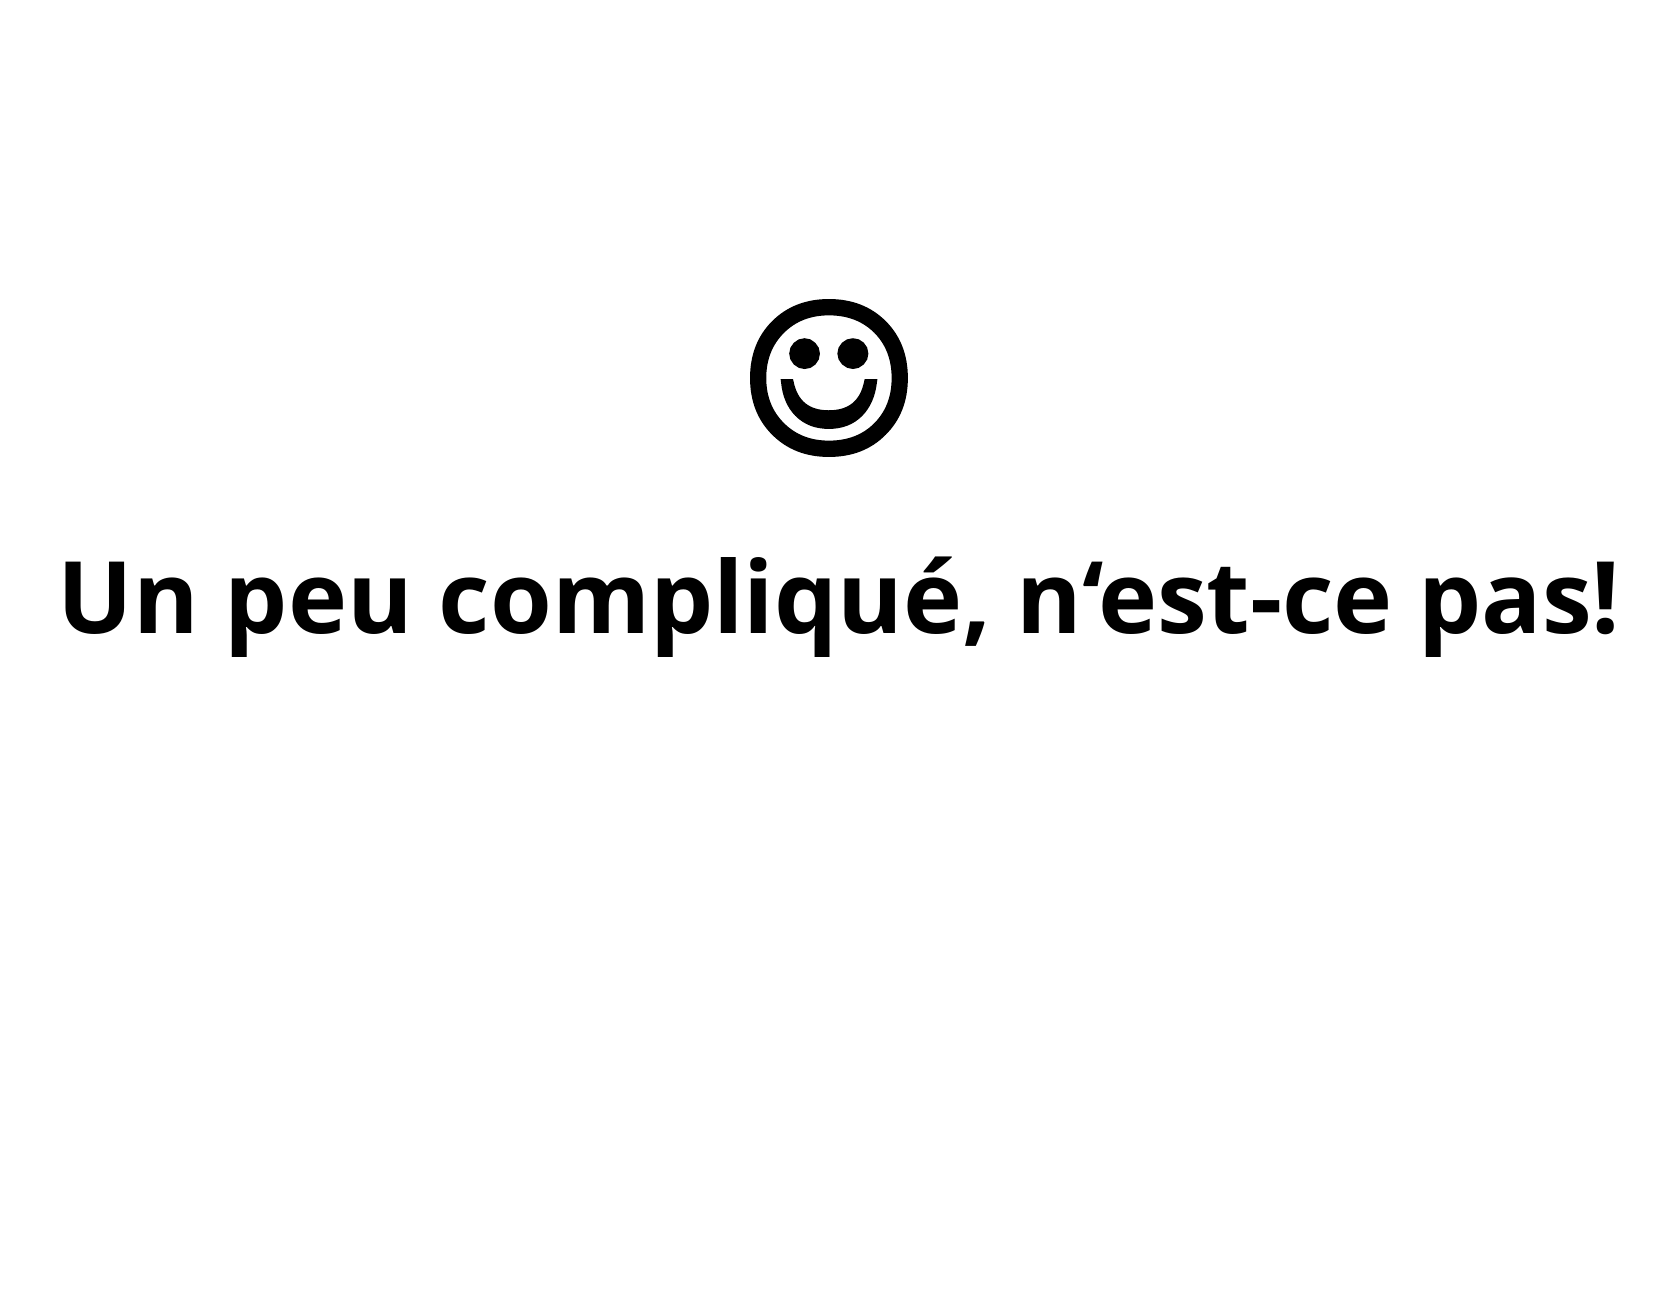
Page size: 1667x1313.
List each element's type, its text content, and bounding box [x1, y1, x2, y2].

text_box Un peu compliqué, n‘est-ce pas! [43, 526, 1663, 661]
text_box  [730, 243, 942, 498]
